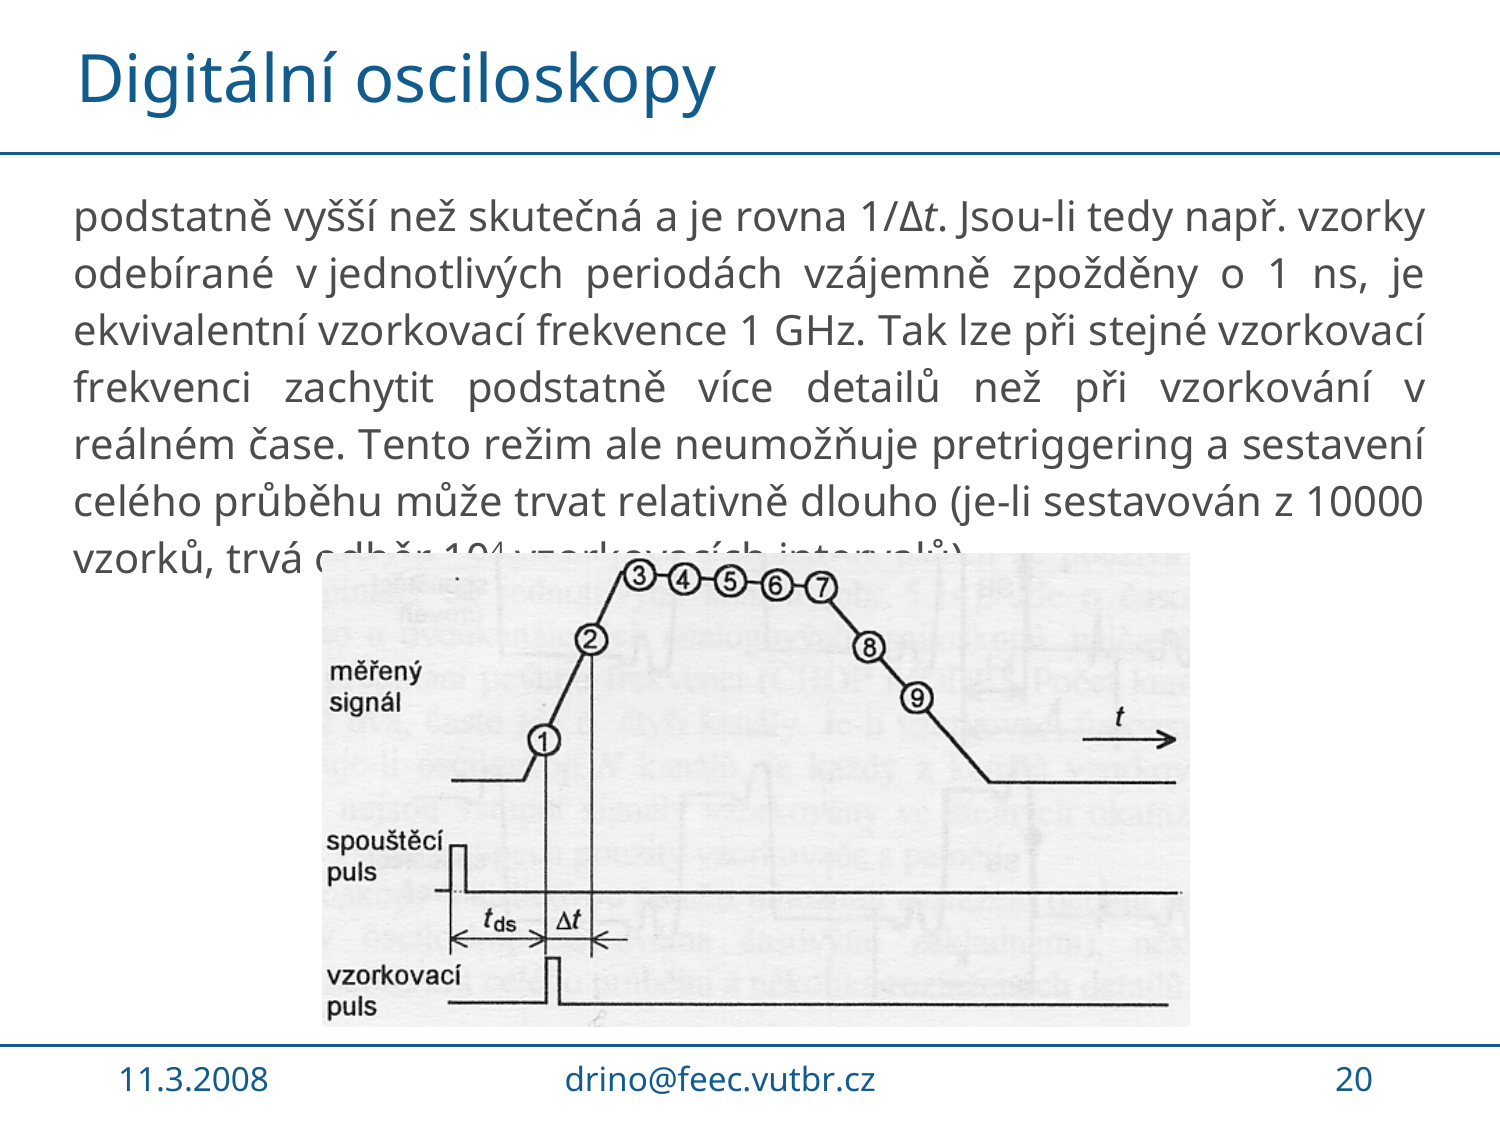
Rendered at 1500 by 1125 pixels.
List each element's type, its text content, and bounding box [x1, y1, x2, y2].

text_box 11.3.2008 [103, 1049, 432, 1125]
title Digitální osciloskopy [0, 0, 1500, 152]
text_box drino@feec.vutbr.cz [454, 1049, 987, 1125]
picture [322, 553, 1190, 1027]
text_box podstatně vyšší než skutečná a je rovna 1/Δt. Jsou-li tedy např. vzorky odebírané v jednotlivých periodách vzájemně zpožděny o 1 ns, je ekvivalentní vzorkovací frekvence 1 GHz. Tak lze při stejné vzorkovací frekvenci zachytit podstatně více detailů než při vzorkování v reálném čase. Tento režim ale neumožňuje pretriggering a sestavení celého průběhu může trvat relativně dlouho (je-li sestavován z 10000 vzorků, trvá odběr 104 vzorkovacích intervalů). [59, 178, 1442, 594]
text_box 11 [1075, 1049, 1388, 1125]
